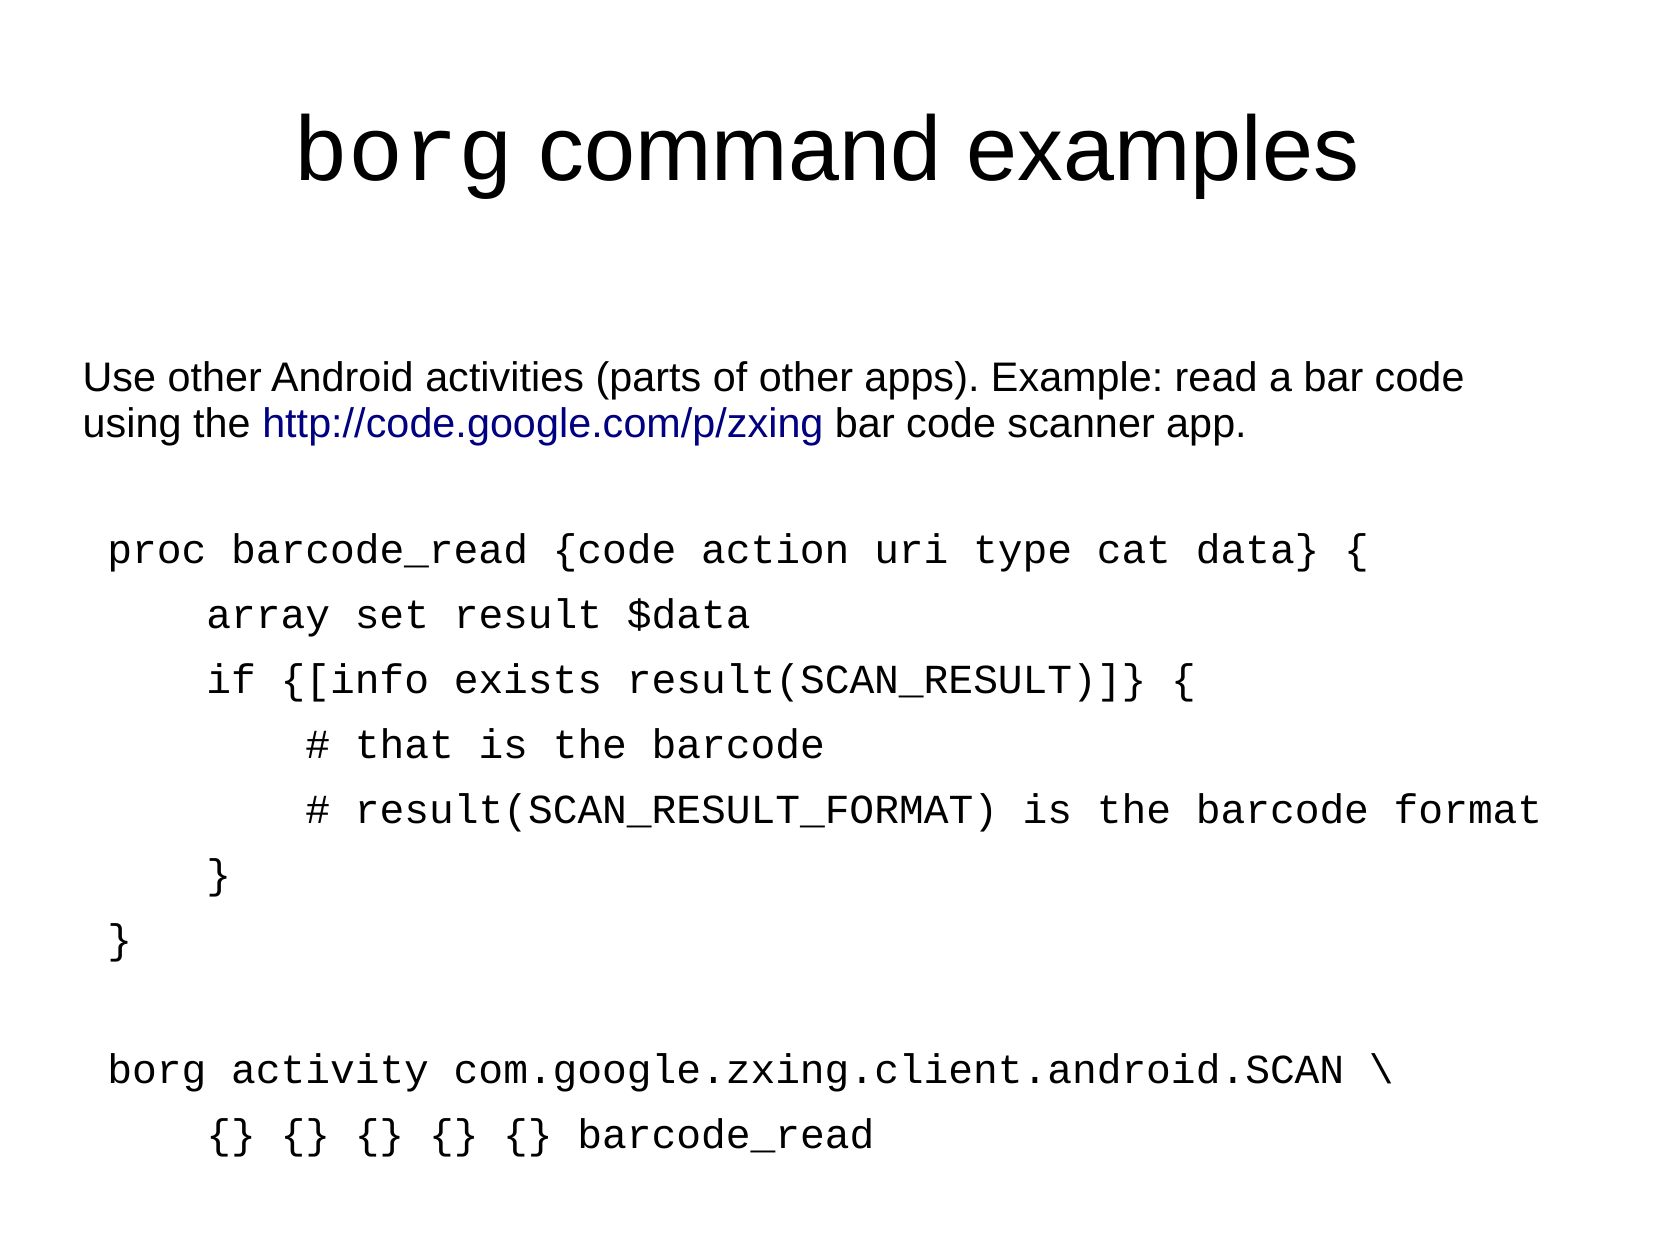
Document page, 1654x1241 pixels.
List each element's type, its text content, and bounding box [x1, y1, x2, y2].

list Use other Android activities (parts of other apps). Example: read a bar code using the http://code.google.com/p/zxing bar code scanner app. proc barcode_read {code action uri type cat data} { array set result $data if {[info exists result(SCAN_RESULT)]} { # that is the barcode # result(SCAN_RESULT_FORMAT) is the barcode format } } borg activity com.google.zxing.client.android.SCAN \ {} {} {} {} {} barcode_read [82, 290, 1571, 1186]
title borg command examples [82, 49, 1571, 257]
